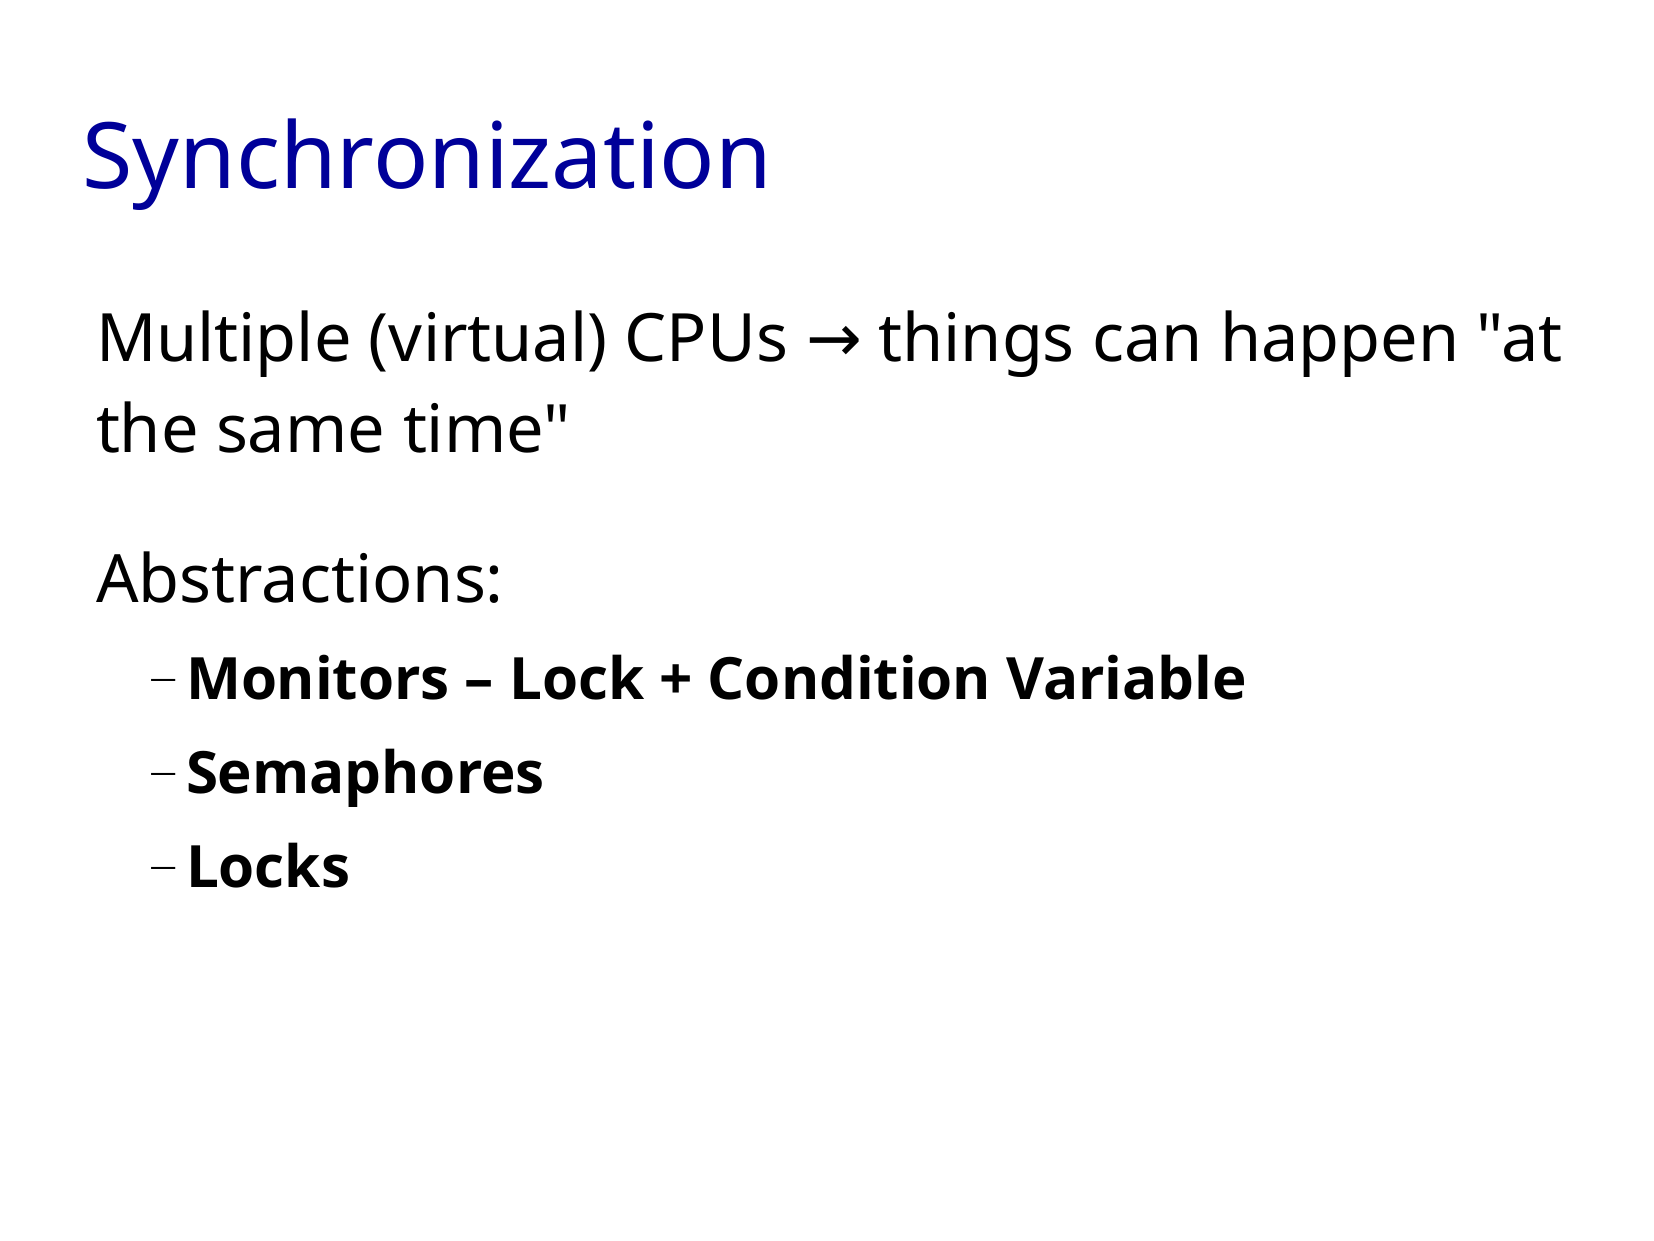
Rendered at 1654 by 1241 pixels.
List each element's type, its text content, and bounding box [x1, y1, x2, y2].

list Multiple (virtual) CPUs → things can happen "at the same time" Abstractions: Monitors – Lock + Condition Variable Semaphores Locks [60, 290, 1571, 1096]
title Synchronization [82, 49, 1571, 257]
